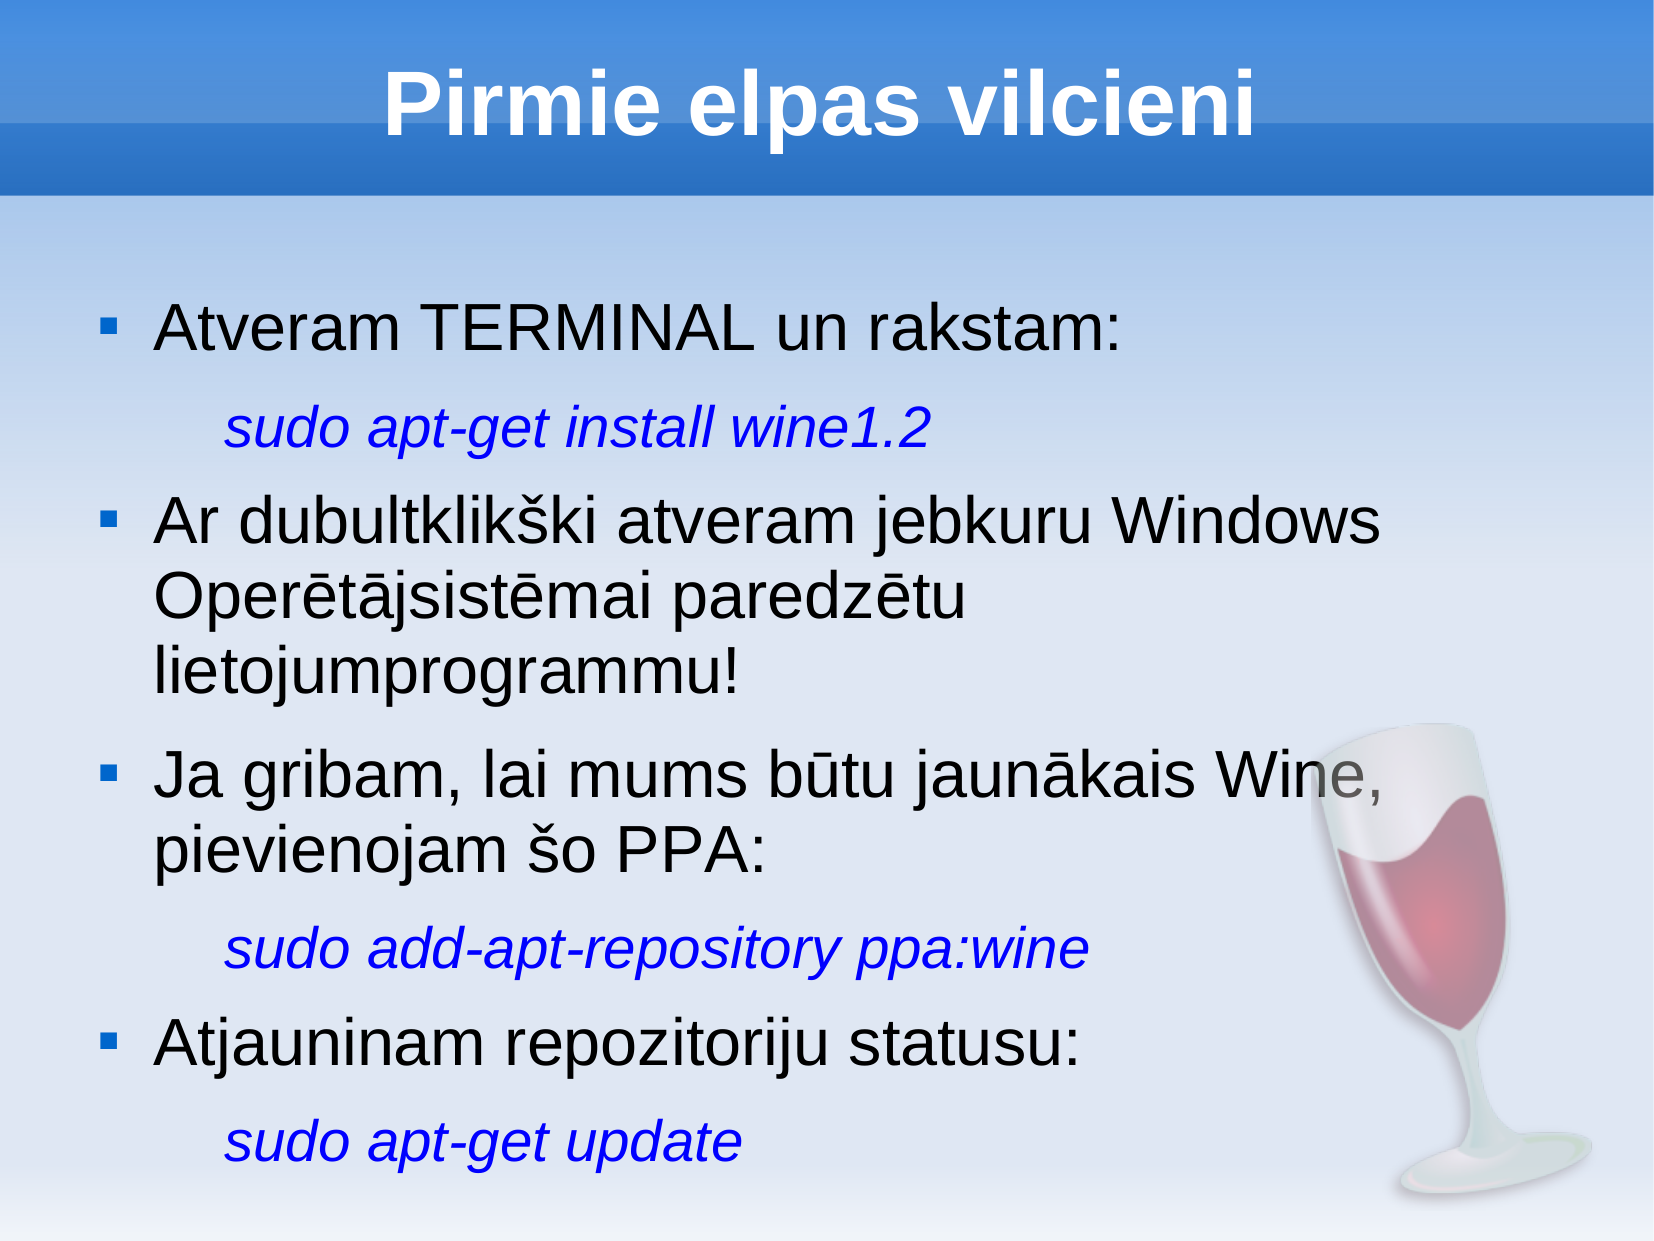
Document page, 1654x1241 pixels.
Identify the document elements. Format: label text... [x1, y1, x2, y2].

picture [0, 0, 1654, 1241]
list Atveram TERMINAL un rakstam: sudo apt-get install wine1.2 Ar dubultklikški atveram jebkuru Windows Operētājsistēmai paredzētu lietojumprogrammu! Ja gribam, lai mums būtu jaunākais Wine, pievienojam šo PPA: sudo add-apt-repository ppa:wine Atjauninam repozitoriju statusu: sudo apt-get update [82, 290, 1571, 1175]
title Pirmie elpas vilcieni [76, 7, 1565, 200]
